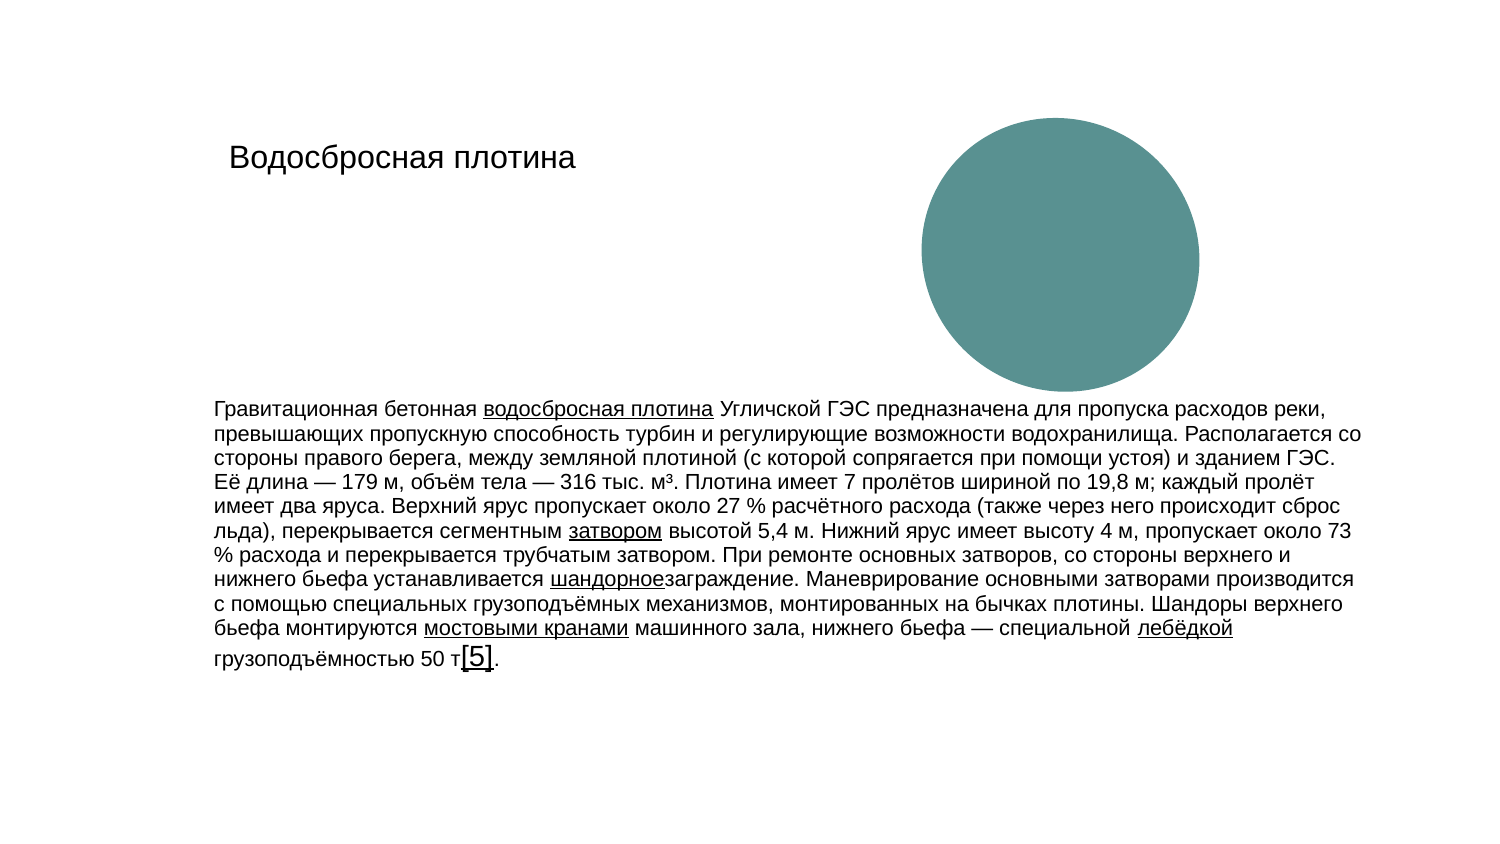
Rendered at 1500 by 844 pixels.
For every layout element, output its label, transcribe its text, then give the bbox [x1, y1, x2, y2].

title Водосбросная плотина [213, 98, 1368, 263]
subtitle Гравитационная бетонная водосбросная плотина Угличской ГЭС предназначена для пропуска расходов реки, превышающих пропускную способность турбин и регулирующие возможности водохранилища. Располагается со стороны правого берега, между земляной плотиной (с которой сопрягается при помощи устоя) и зданием ГЭС. Её длина — 179 м, объём тела — 316 тыс. м³. Плотина имеет 7 пролётов шириной по 19,8 м; каждый пролёт имеет два яруса. Верхний ярус пропускает около 27 % расчётного расхода (также через него происходит сброс льда), перекрывается сегментным затвором высотой 5,4 м. Нижний ярус имеет высоту 4 м, пропускает около 73 % расхода и перекрывается трубчатым затвором. При ремонте основных затворов, со стороны верхнего и нижнего бьефа устанавливается шандорноезаграждение. Маневрирование основными затворами производится с помощью специальных грузоподъёмных механизмов, монтированных на бычках плотины. Шандоры верхнего бьефа монтируются мостовыми кранами машинного зала, нижнего бьефа — специальной лебёдкой грузоподъёмностью 50 т[5]. [213, 326, 1368, 744]
